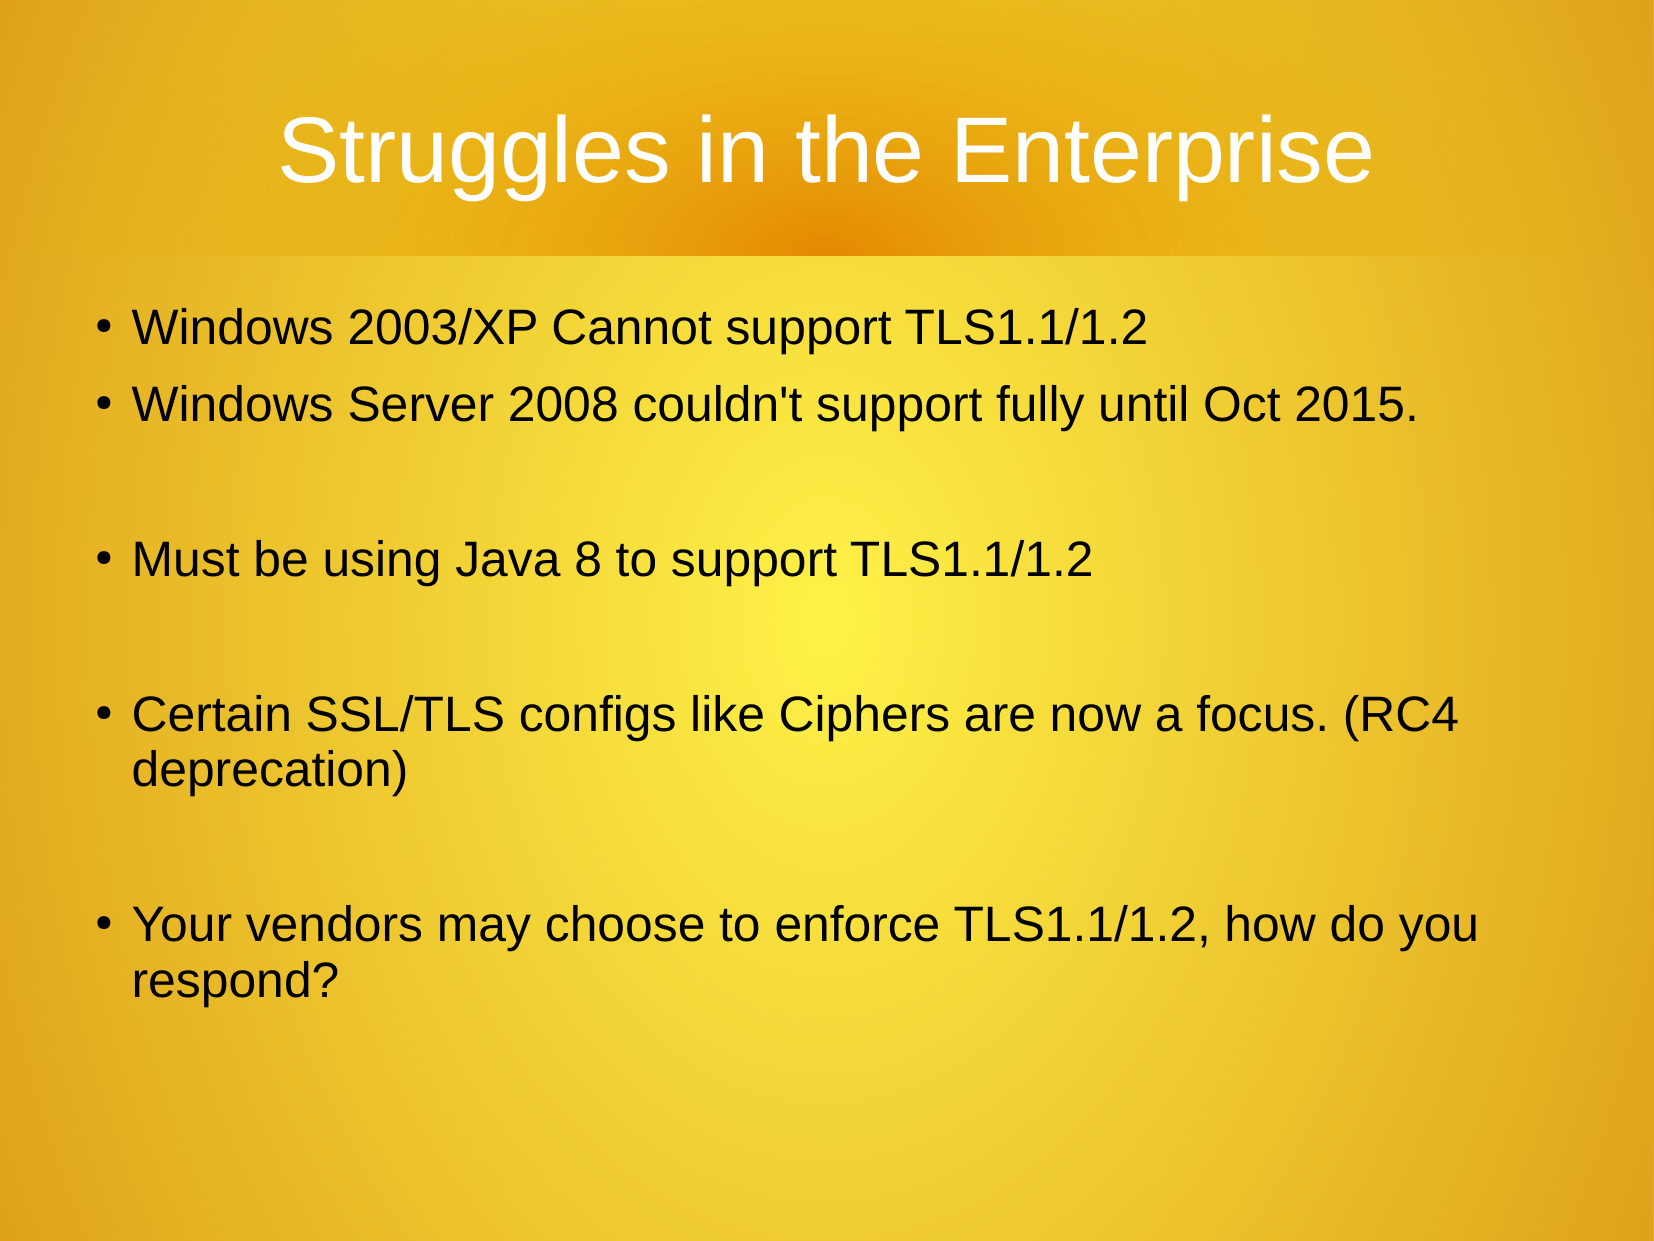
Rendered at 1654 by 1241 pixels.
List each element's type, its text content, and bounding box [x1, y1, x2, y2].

list Windows 2003/XP Cannot support TLS1.1/1.2 Windows Server 2008 couldn't support fully until Oct 2015. Must be using Java 8 to support TLS1.1/1.2 Certain SSL/TLS configs like Ciphers are now a focus. (RC4 deprecation) Your vendors may choose to enforce TLS1.1/1.2, how do you respond? [82, 299, 1571, 1019]
title Struggles in the Enterprise [82, 47, 1571, 252]
